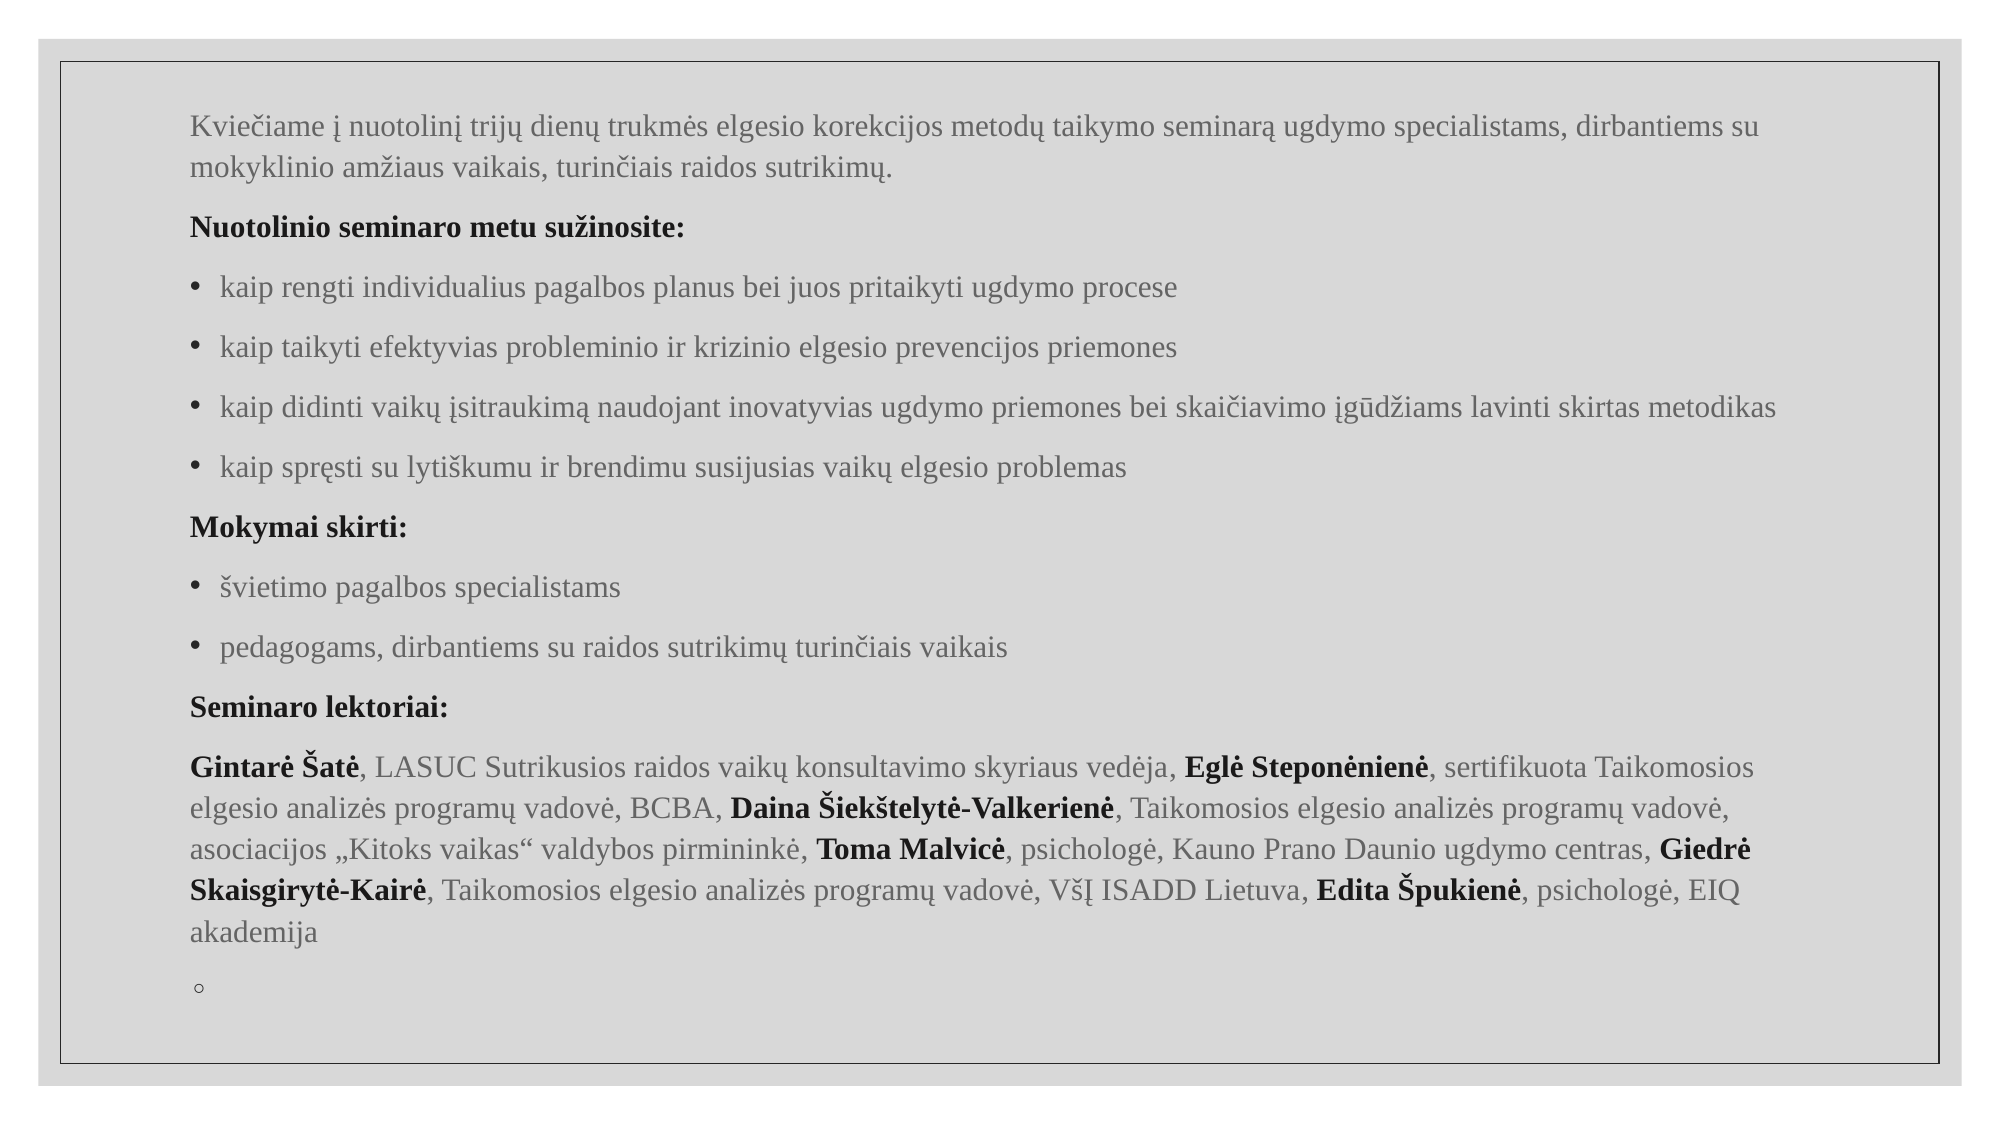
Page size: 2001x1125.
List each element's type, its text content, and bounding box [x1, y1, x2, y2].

list Kviečiame į nuotolinį trijų dienų trukmės elgesio korekcijos metodų taikymo seminarą ugdymo specialistams, dirbantiems su mokyklinio amžiaus vaikais, turinčiais raidos sutrikimų. Nuotolinio seminaro metu sužinosite: kaip rengti individualius pagalbos planus bei juos pritaikyti ugdymo procese kaip taikyti efektyvias probleminio ir krizinio elgesio prevencijos priemones kaip didinti vaikų įsitraukimą naudojant inovatyvias ugdymo priemones bei skaičiavimo įgūdžiams lavinti skirtas metodikas kaip spręsti su lytiškumu ir brendimu susijusias vaikų elgesio problemas Mokymai skirti: švietimo pagalbos specialistams pedagogams, dirbantiems su raidos sutrikimų turinčiais vaikais Seminaro lektoriai: Gintarė Šatė, LASUC Sutrikusios raidos vaikų konsultavimo skyriaus vedėja, Eglė Steponėnienė, sertifikuota Taikomosios elgesio analizės programų vadovė, BCBA, Daina Šiekštelytė-Valkerienė, Taikomosios elgesio analizės programų vadovė, asociacijos „Kitoks vaikas“ valdybos pirmininkė, Toma Malvicė, psichologė, Kauno Prano Daunio ugdymo centras, Giedrė Skaisgirytė-Kairė, Taikomosios elgesio analizės programų vadovė, VšĮ ISADD Lietuva, Edita Špukienė, psichologė, EIQ akademija [174, 94, 1825, 977]
